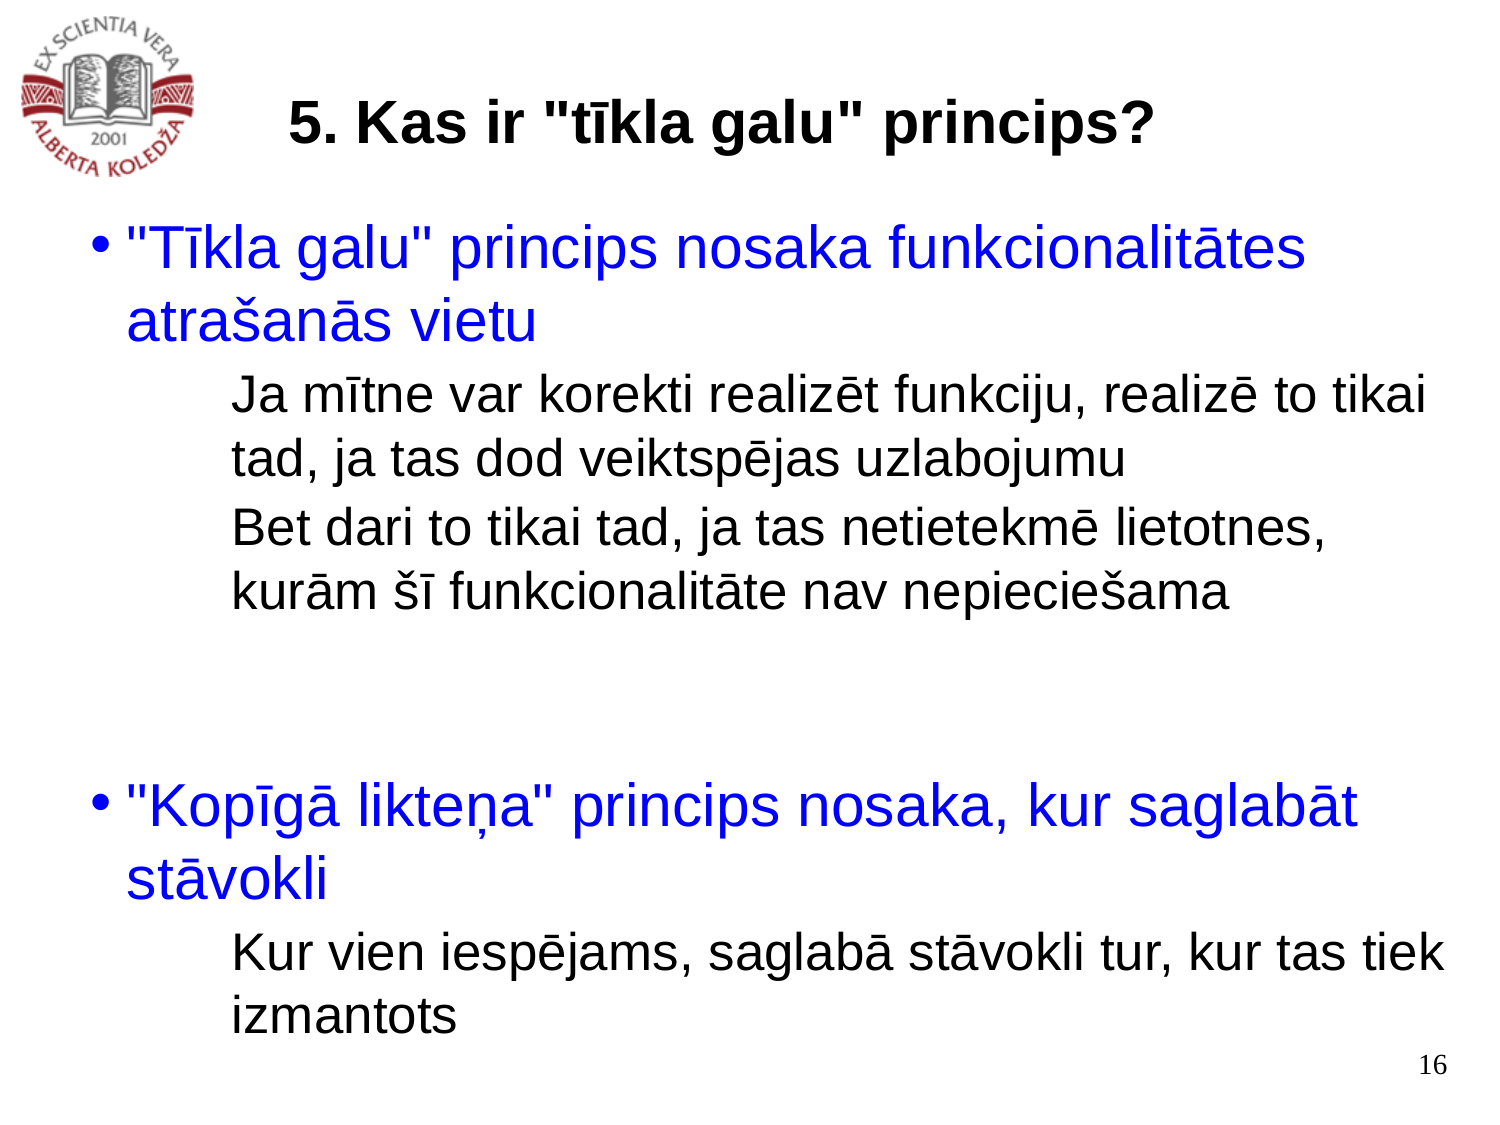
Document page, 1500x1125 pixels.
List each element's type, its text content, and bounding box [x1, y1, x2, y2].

picture [21, 16, 194, 177]
title 5. Kas ir "tīkla galu" princips? [50, 62, 1374, 175]
list "Tīkla galu" princips nosaka funkcionalitātes atrašanās vietu Ja mītne var korekti realizēt funkciju, realizē to tikai tad, ja tas dod veiktspējas uzlabojumu Bet dari to tikai tad, ja tas netietekmē lietotnes, kurām šī funkcionalitāte nav nepieciešama "Kopīgā likteņa" princips nosaka, kur saglabāt stāvokli Kur vien iespējams, saglabā stāvokli tur, kur tas tiek izmantots [74, 200, 1463, 1101]
